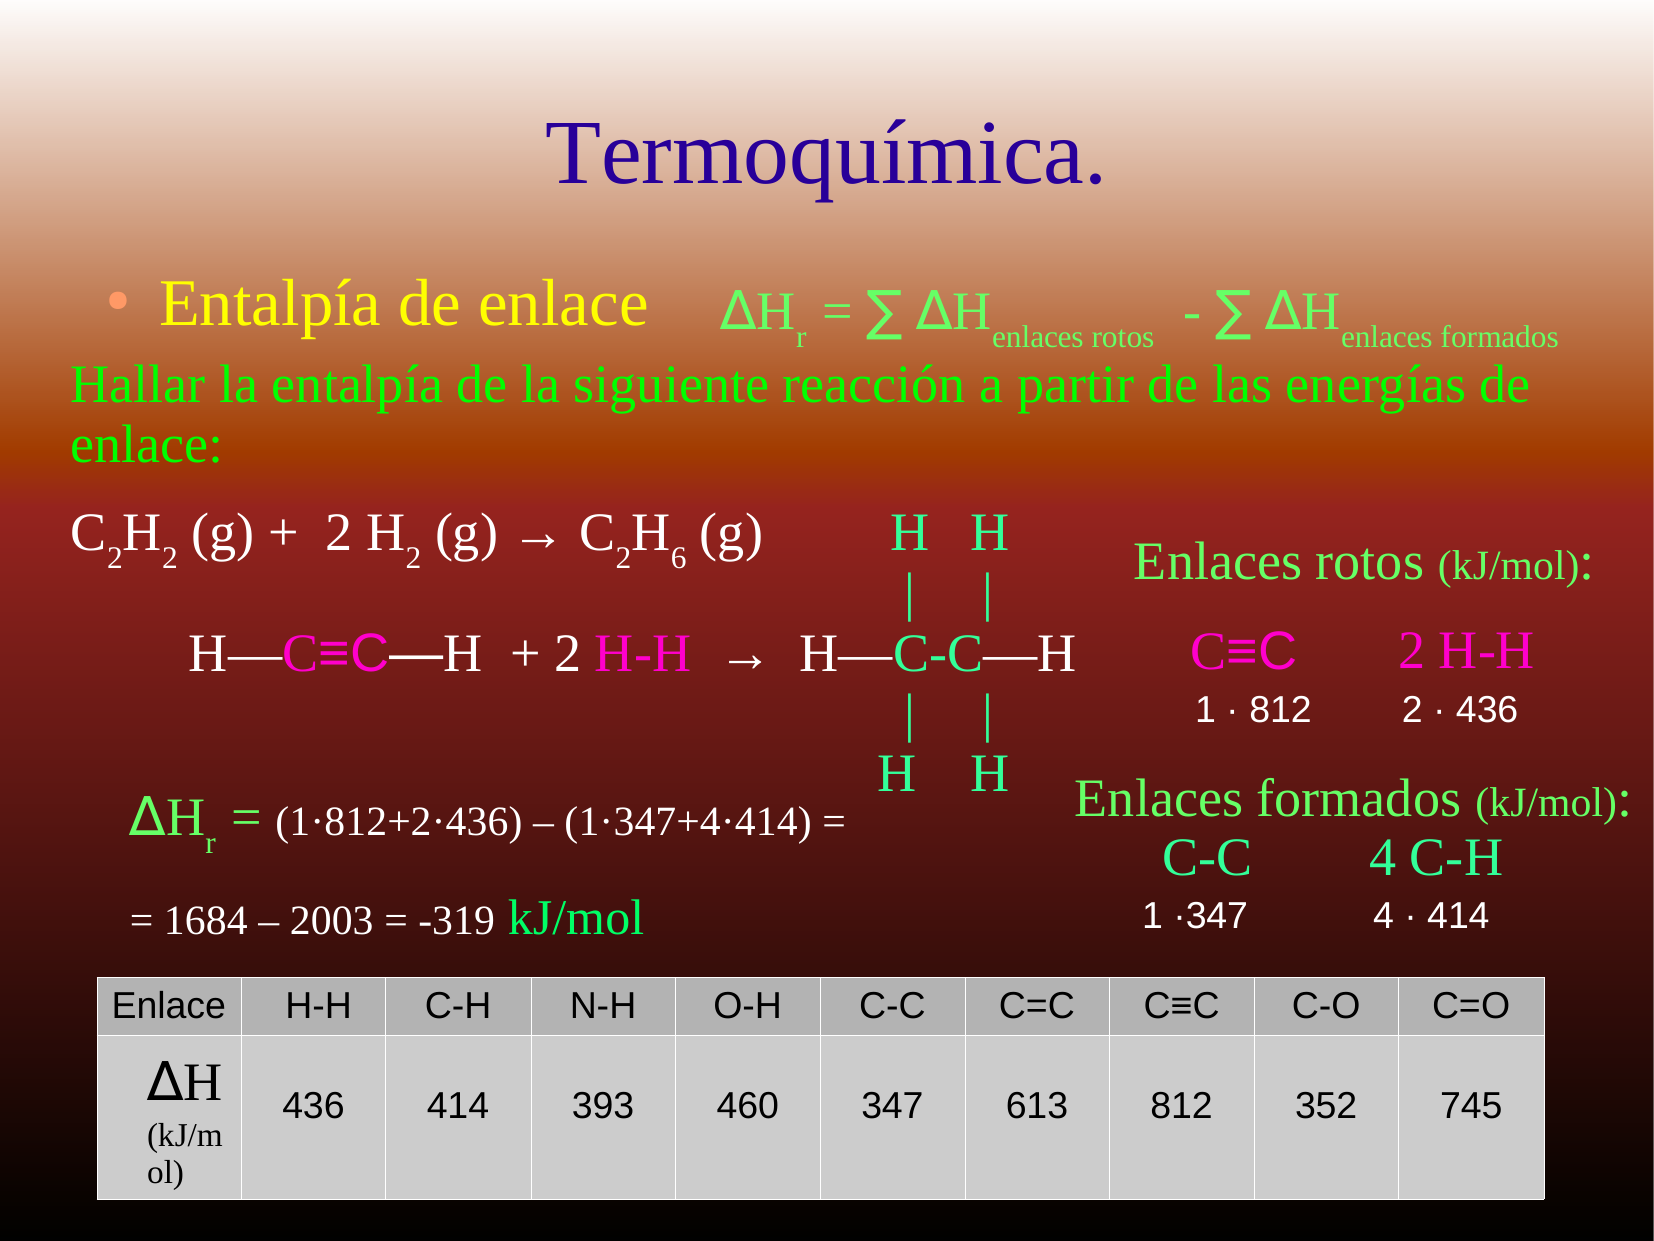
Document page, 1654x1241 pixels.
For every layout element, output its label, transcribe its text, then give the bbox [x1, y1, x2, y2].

table_cell 352 [1255, 1036, 1398, 1199]
table_header C≡C [1110, 978, 1254, 1035]
text_box Enlaces rotos (kJ/mol): [1062, 531, 1654, 653]
table_header O-H [676, 978, 820, 1035]
table_cell 414 [386, 1036, 531, 1199]
table_header C=O [1399, 978, 1544, 1035]
text_box C-C [1091, 826, 1296, 888]
table_cell 745 [1399, 1036, 1544, 1199]
table_cell 812 [1110, 1036, 1254, 1199]
text_box 4 C-H [1298, 826, 1506, 888]
table_header C-O [1255, 978, 1398, 1035]
text_box 1 ·347 [1121, 887, 1269, 945]
text_box Hallar la entalpía de la siguiente reacción a partir de las energías de enlace: [0, 354, 1625, 475]
table_header C-H [386, 978, 531, 1035]
text_box H H | | H—C≡C—H + 2 H-H → H—C-C—H | | H H [118, 501, 1182, 804]
table_cell 613 [966, 1036, 1109, 1199]
table_cell 393 [532, 1036, 675, 1199]
table_header N-H [532, 978, 675, 1035]
table_header C-C [821, 978, 965, 1035]
table_cell 436 [242, 1036, 385, 1199]
text_box 1 · 812 [1179, 680, 1328, 739]
table_cell 347 [821, 1036, 965, 1199]
text_box 4 · 414 [1357, 887, 1506, 945]
table_cell 460 [676, 1036, 820, 1199]
text_box Enlaces formados (kJ/mol): [1003, 767, 1654, 889]
picture [0, 0, 1654, 531]
table_header Enlace [98, 978, 241, 1035]
text_box ∆Hr = (1·812+2·436) – (1·347+4·414) = = 1684 – 2003 = -319 kJ/mol [59, 777, 857, 945]
title Termoquímica. [82, 49, 1571, 257]
text_box C2H2 (g) + 2 H2 (g) → C2H6 (g) [0, 501, 118, 591]
text_box 2 H-H [1327, 620, 1565, 681]
picture [0, 591, 1654, 1241]
table_header H-H [242, 978, 385, 1035]
table_header C=C [966, 978, 1109, 1035]
picture [1182, 653, 1654, 767]
text_box 2 · 436 [1386, 680, 1534, 739]
list Entalpía de enlace [88, 265, 1518, 354]
text_box ∆Hr = ∑ ∆Henlaces rotos - ∑ ∆Henlaces formados [649, 271, 1595, 354]
text_box C≡C [1119, 620, 1327, 682]
table_cell ∆H (kJ/mol) [98, 1036, 241, 1199]
